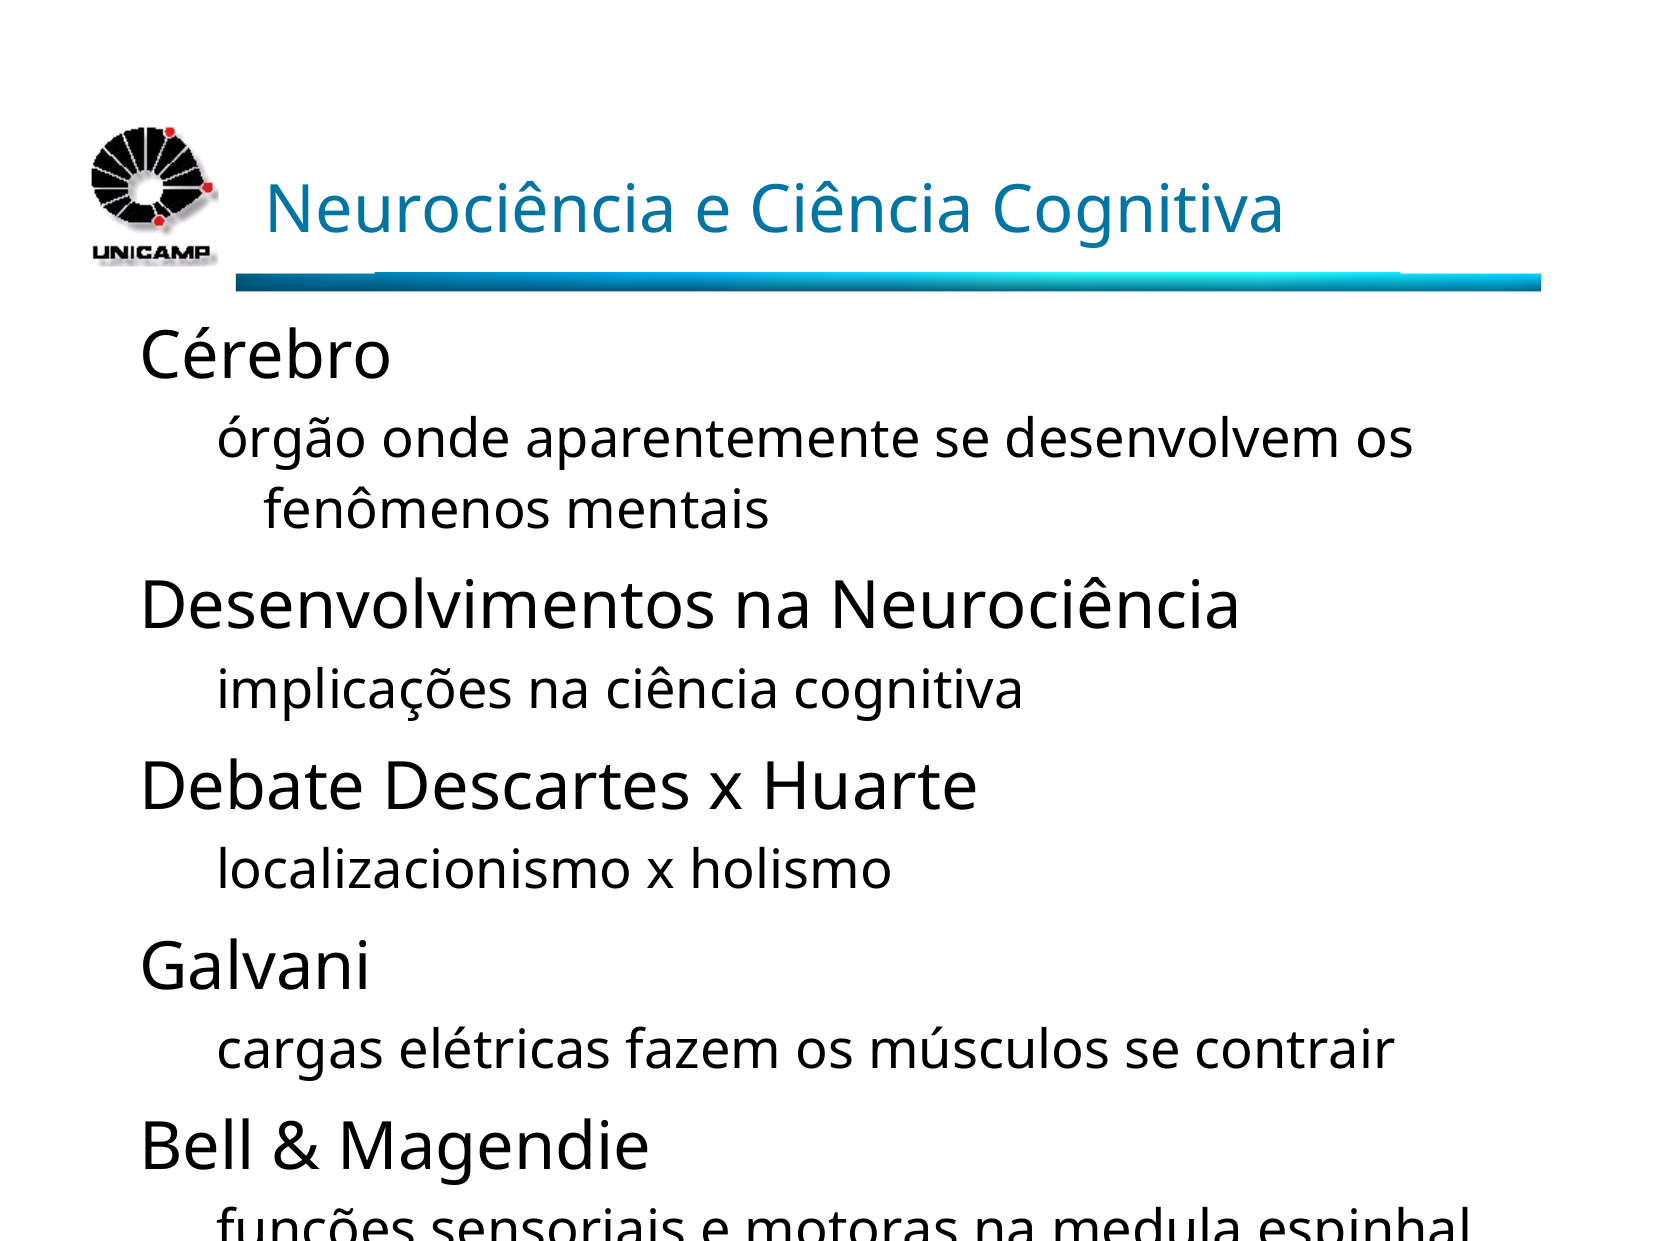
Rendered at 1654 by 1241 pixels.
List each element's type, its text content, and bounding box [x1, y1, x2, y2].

title Neurociência e Ciência Cognitiva [264, 42, 1534, 250]
list Cérebro órgão onde aparentemente se desenvolvem os fenômenos mentais Desenvolvimentos na Neurociência implicações na ciência cognitiva Debate Descartes x Huarte localizacionismo x holismo Galvani cargas elétricas fazem os músculos se contrair Bell & Magendie funções sensoriais e motoras na medula espinhal [121, 309, 1534, 1182]
picture [125, 272, 1654, 295]
